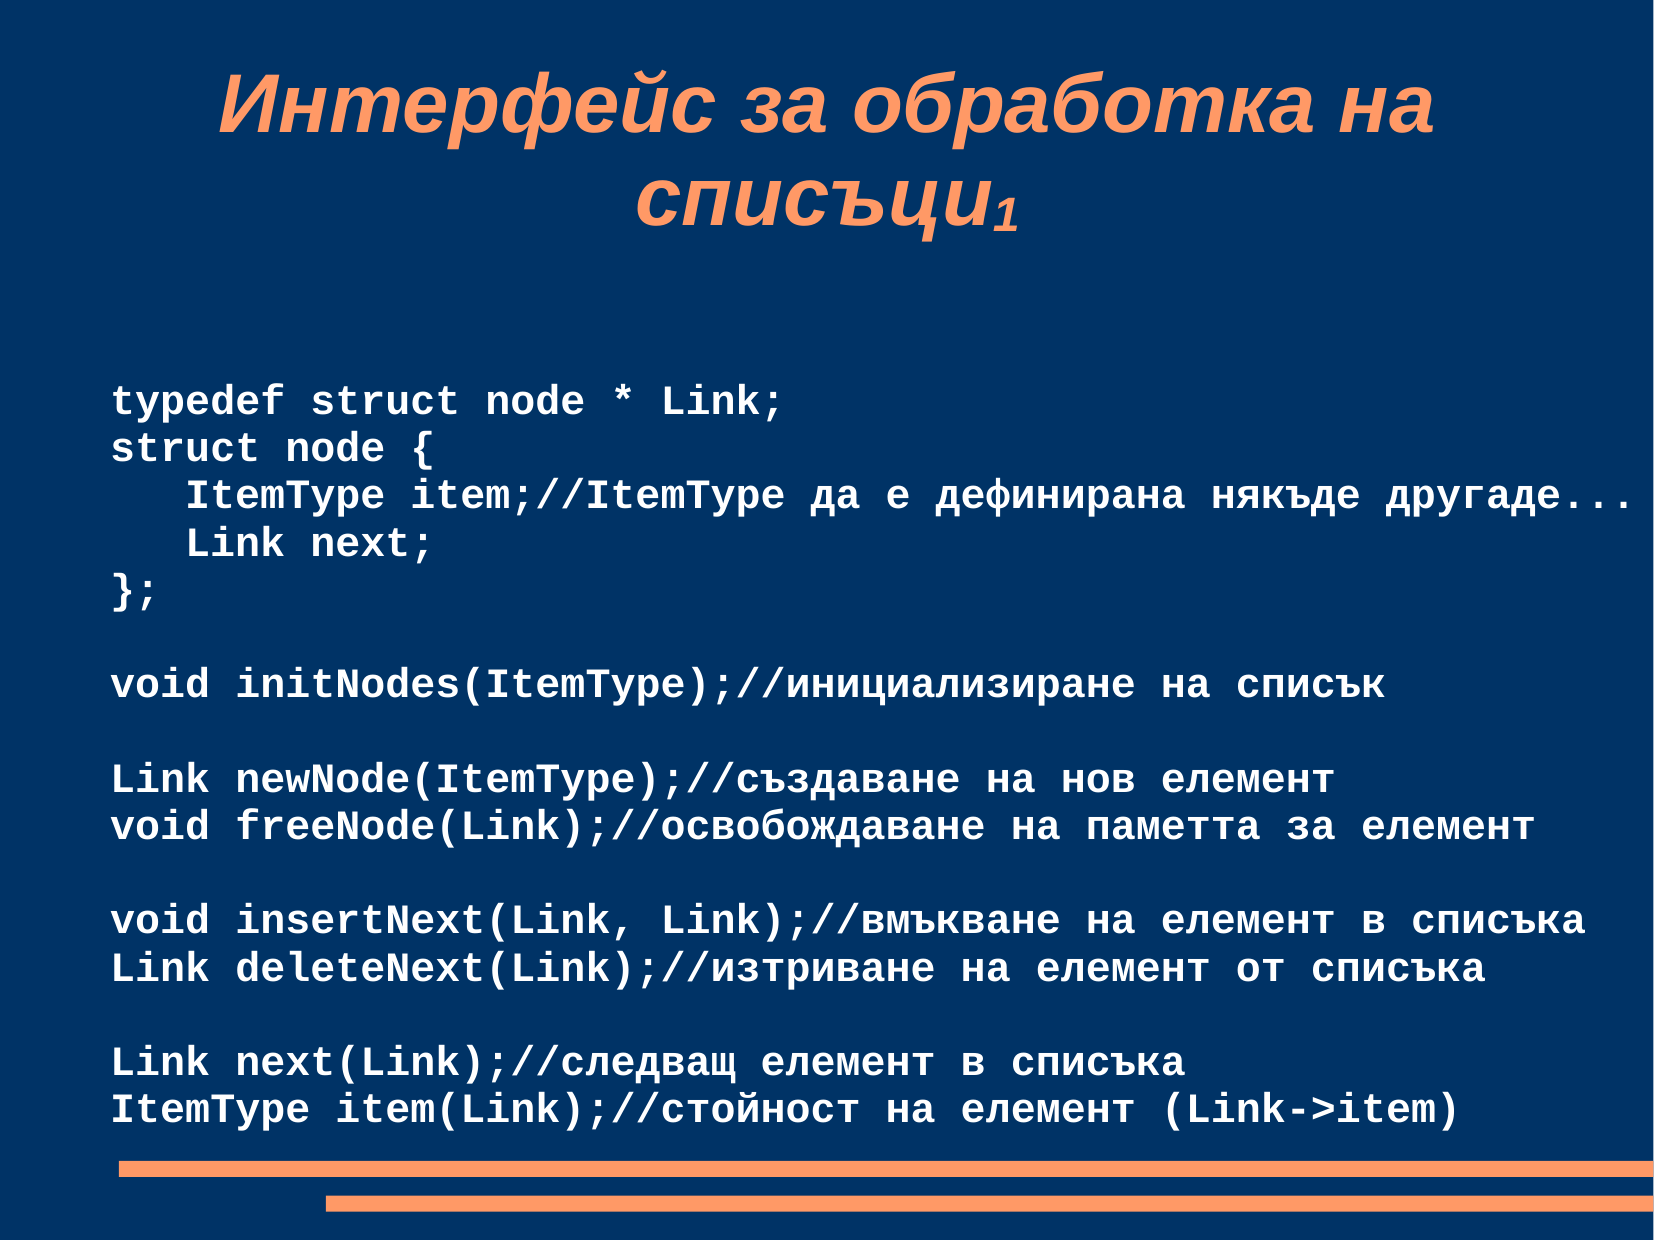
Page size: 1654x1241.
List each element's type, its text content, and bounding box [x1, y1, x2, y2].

title Интерфейс за обработка на списъци1 [121, 43, 1534, 257]
text_box typedef struct node * Link; struct node { ItemType item;//ItemType да е дефинирана някъде другаде... Link next; }; void initNodes(ItemType);//инициализиране на списък Link newNode(ItemType);//създаване на нов елемент void freeNode(Link);//освобождаване на паметта за елемент void insertNext(Link, Link);//вмъкване на елемент в списъка Link deleteNext(Link);//изтриване на елемент от списъка Link next(Link);//следващ елемент в списъка ItemType item(Link);//стойност на елемент (Link->item) [95, 372, 1654, 1152]
